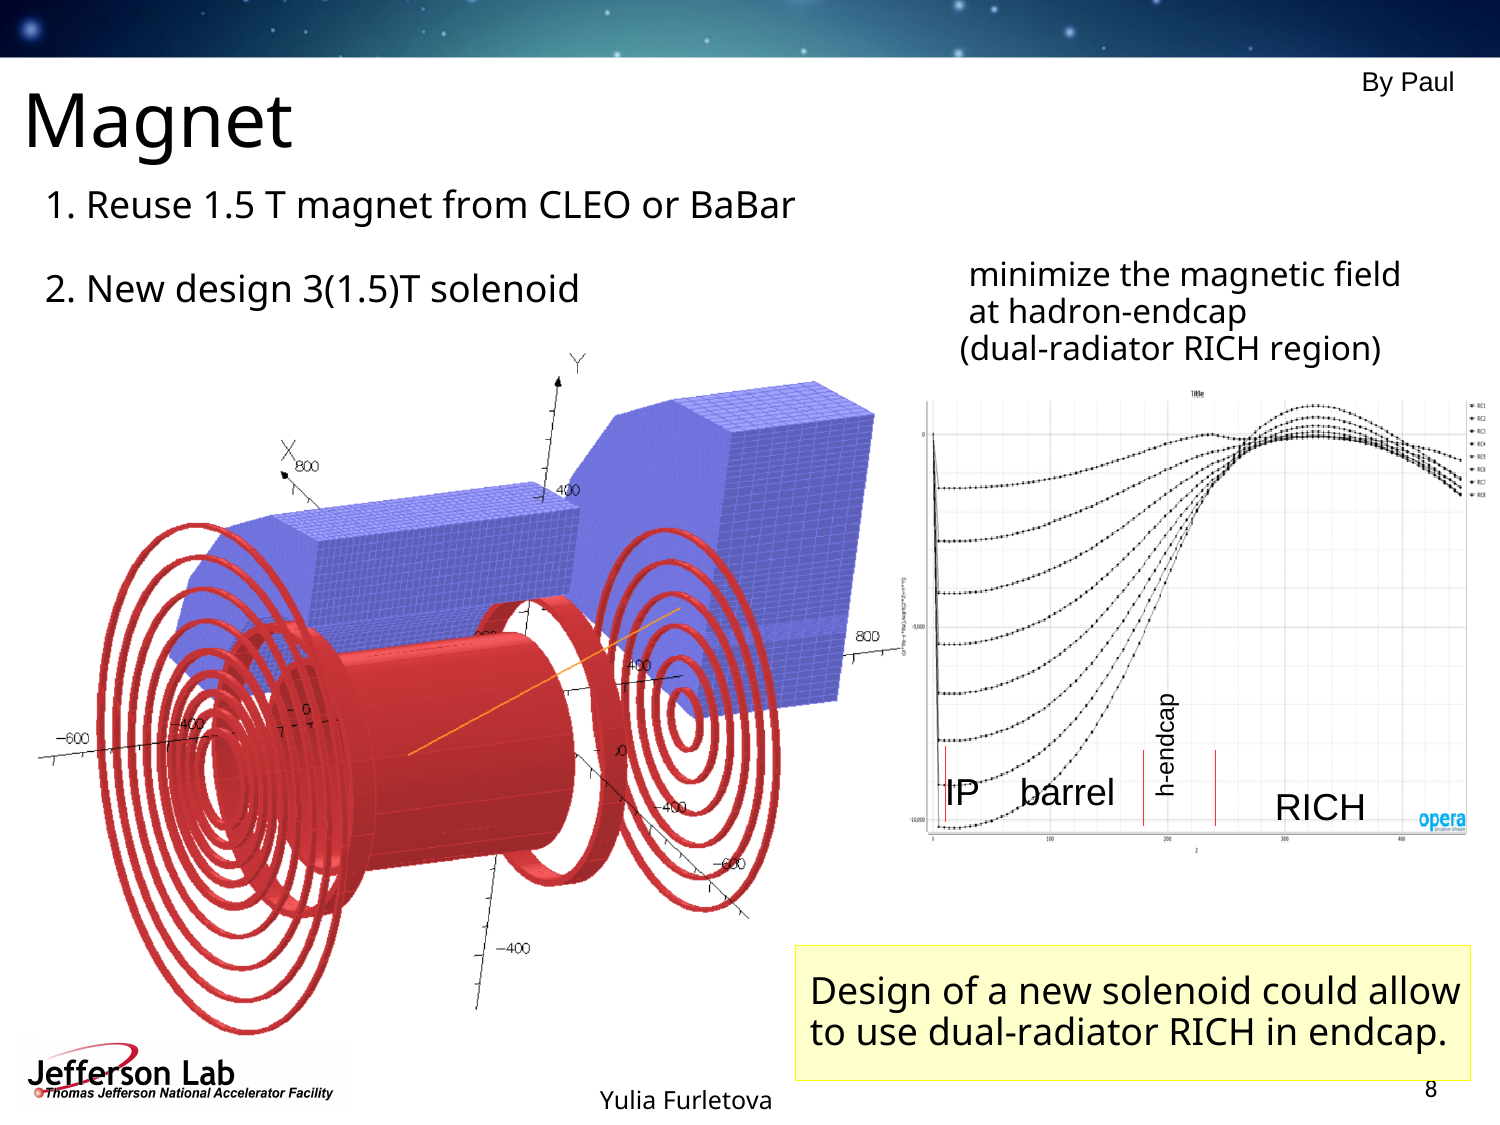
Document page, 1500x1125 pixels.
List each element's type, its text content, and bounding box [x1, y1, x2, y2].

text_box 1. Reuse 1.5 T magnet from CLEO or BaBar 2. New design 3(1.5)T solenoid [30, 177, 826, 361]
text_box barrel [1005, 765, 1131, 826]
text_box h-endcap [1143, 648, 1216, 813]
text_box Design of a new solenoid could allow to use dual-radiator RICH in endcap. [795, 945, 1471, 1081]
text_box Yulia Furletova [585, 1080, 789, 1123]
text_box RICH [1260, 780, 1382, 837]
text_box IP [930, 765, 996, 822]
text_box minimize the magnetic field at hadron-endcap (dual-radiator RICH region) [945, 248, 1441, 376]
picture [0, 0, 1500, 1125]
text_box Magnet [7, 72, 1408, 172]
text_box By Paul [1346, 60, 1471, 105]
